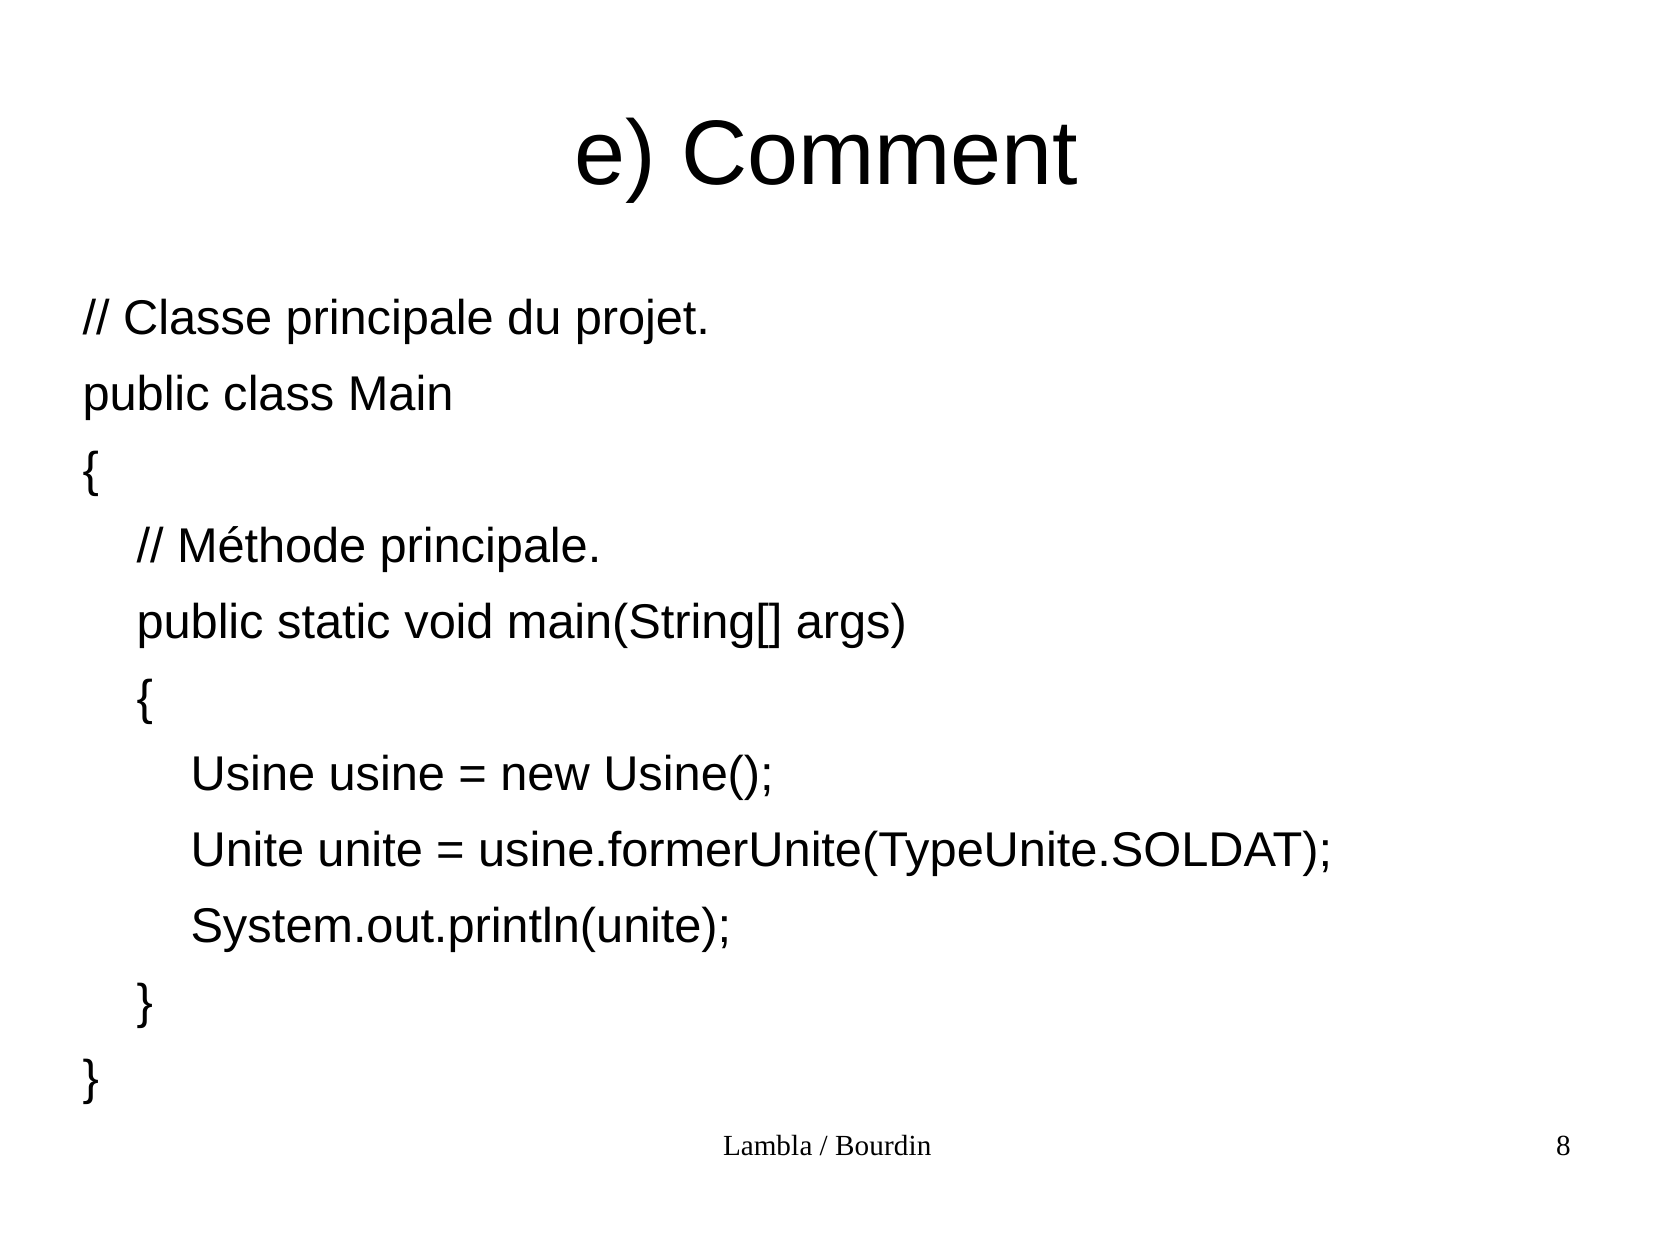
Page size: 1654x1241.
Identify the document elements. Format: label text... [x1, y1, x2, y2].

list // Classe principale du projet. public class Main { // Méthode principale. public static void main(String[] args) { Usine usine = new Usine(); Unite unite = usine.formerUnite(TypeUnite.SOLDAT); System.out.println(unite); } } [82, 290, 1571, 1109]
title e) Comment [82, 49, 1571, 257]
